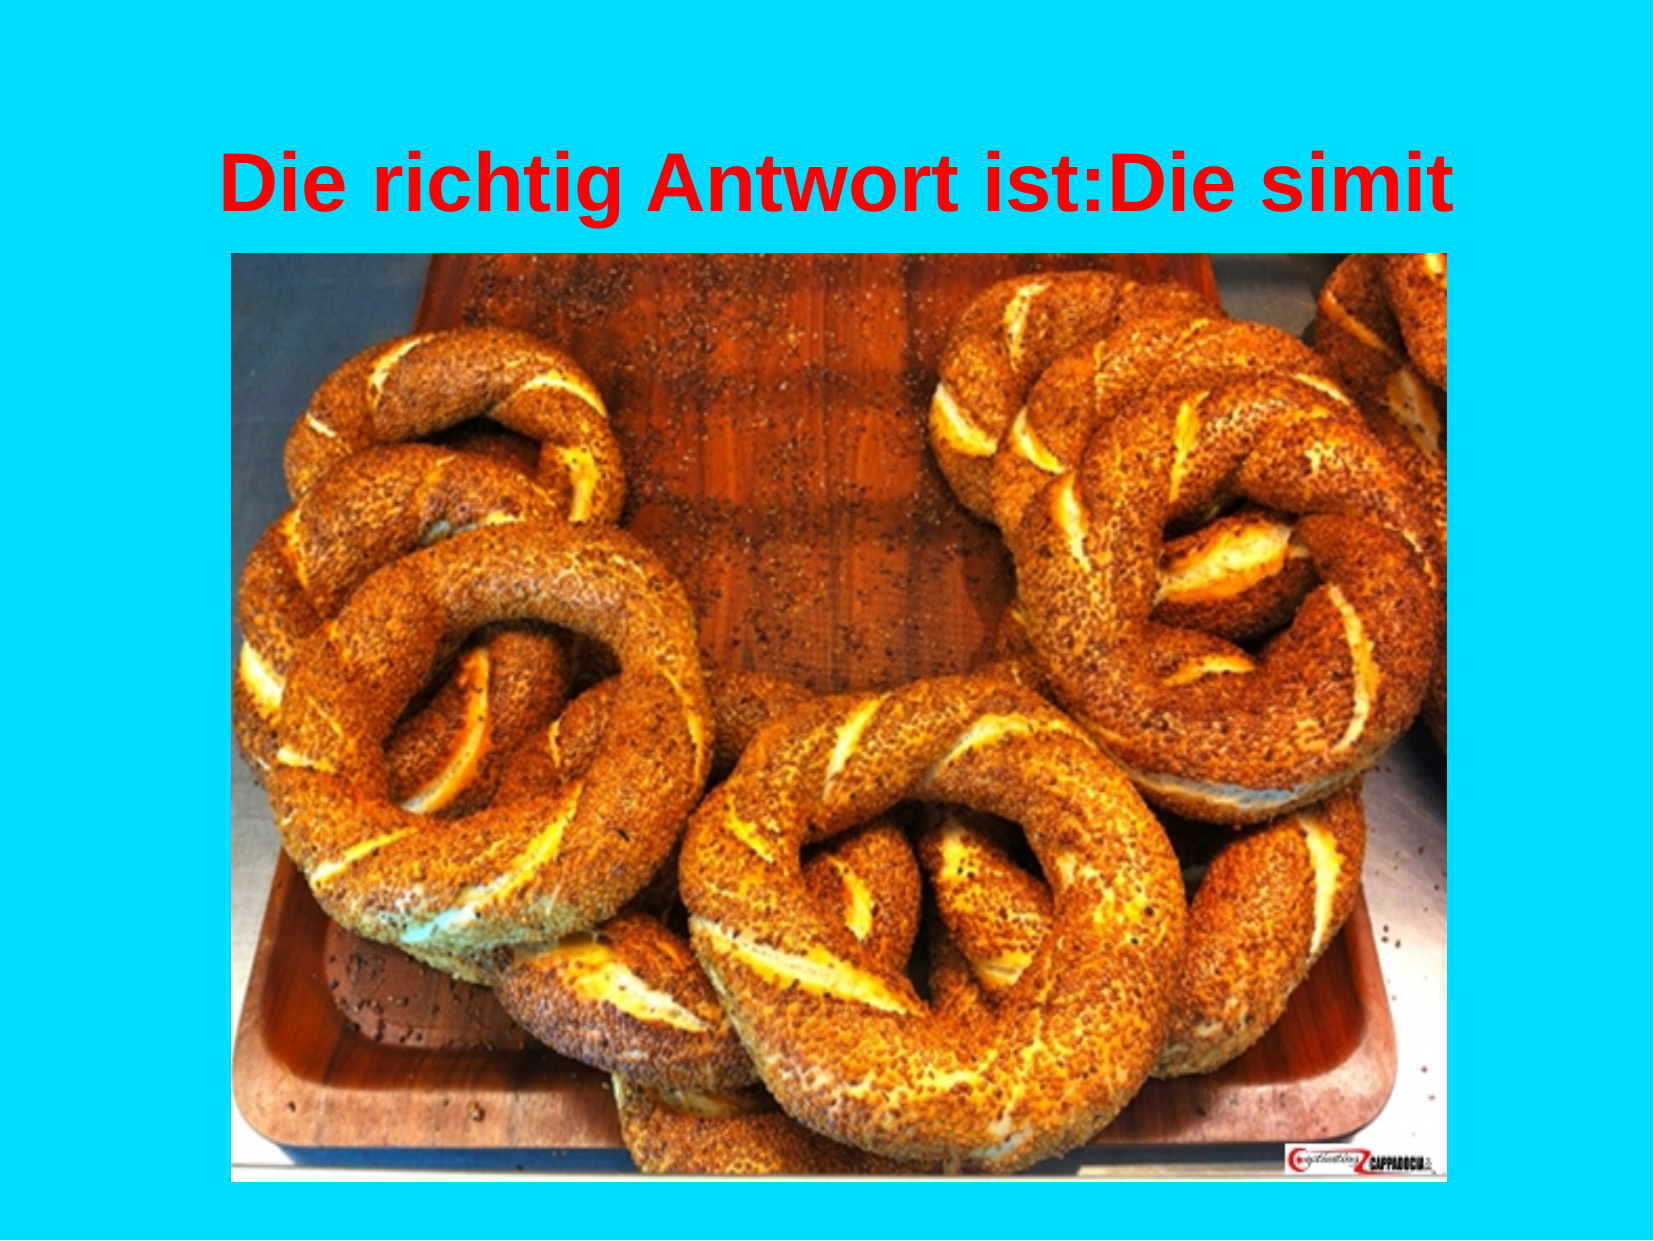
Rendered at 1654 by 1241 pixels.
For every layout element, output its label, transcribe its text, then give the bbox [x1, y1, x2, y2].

picture [231, 253, 1447, 1182]
text_box Die richtig Antwort ist:Die simit [203, 128, 1505, 237]
